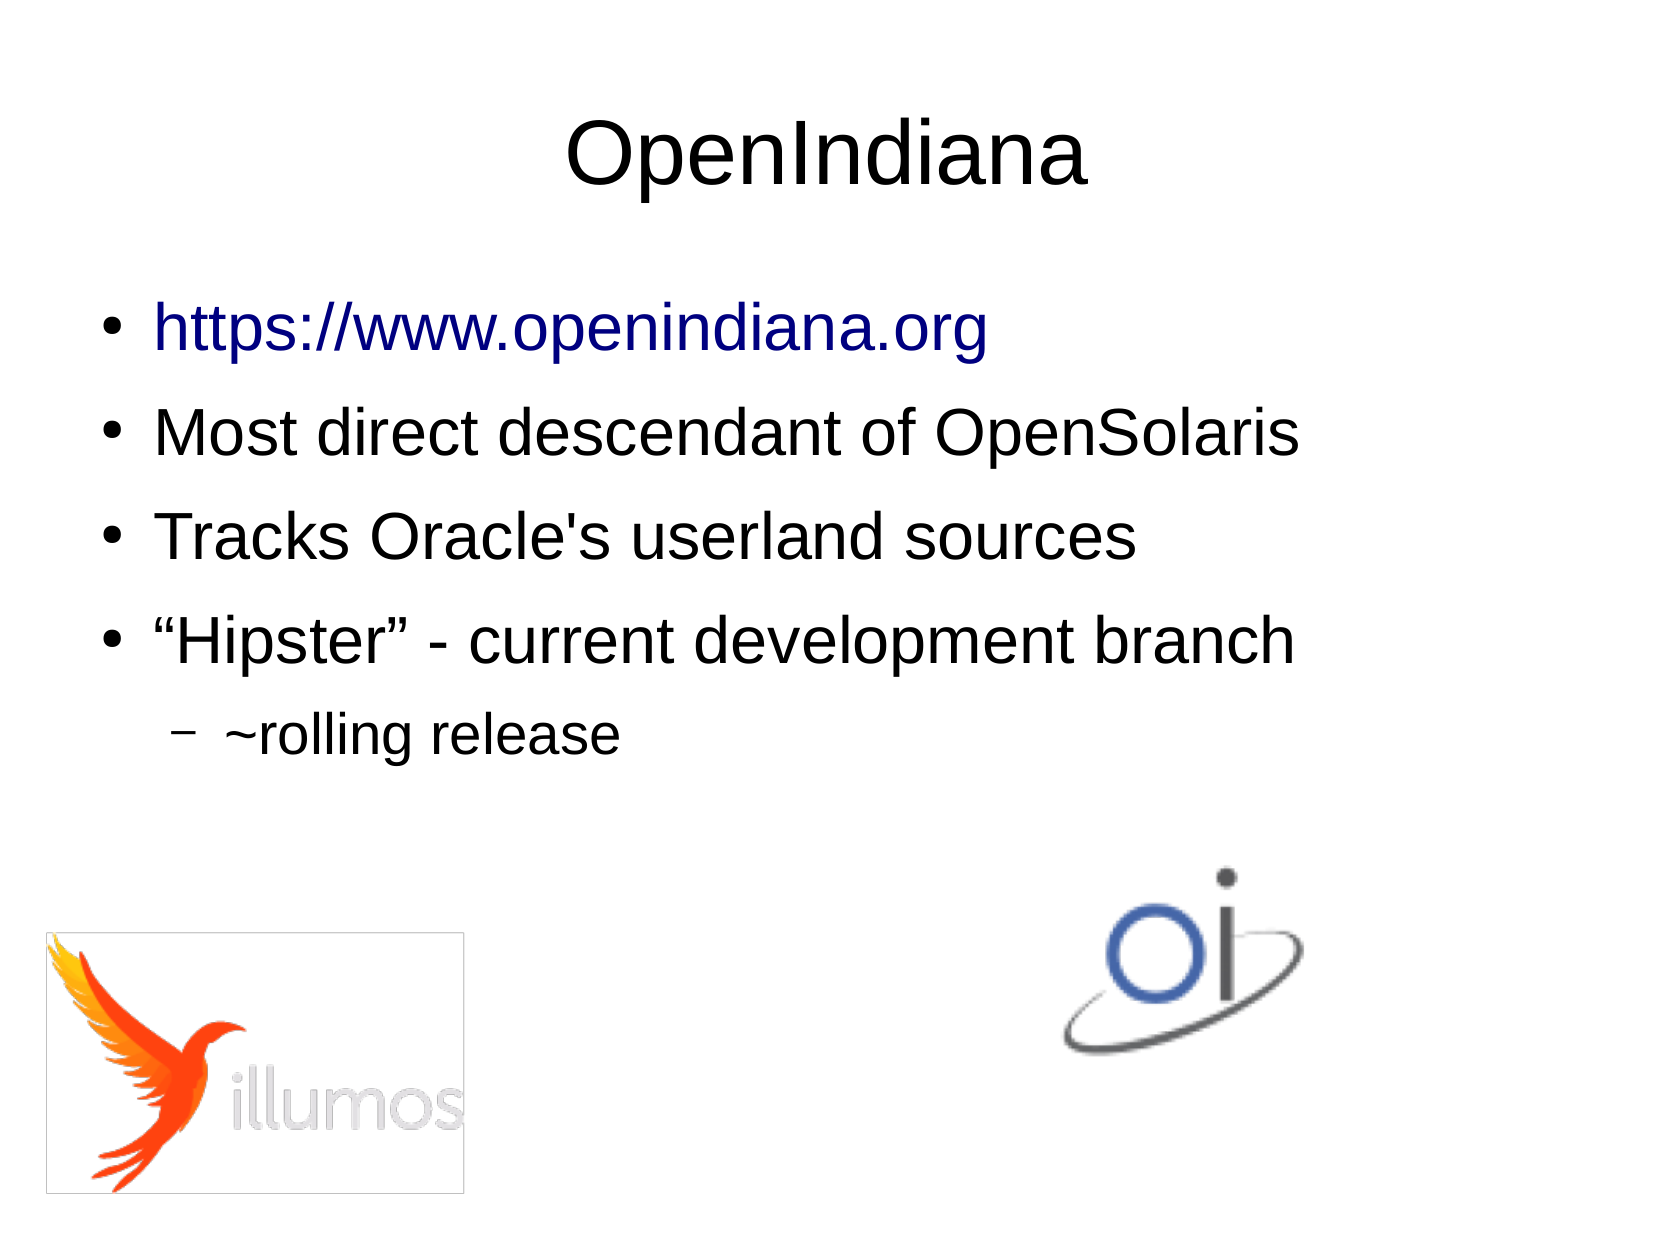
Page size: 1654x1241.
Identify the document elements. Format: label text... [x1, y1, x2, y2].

title OpenIndiana [82, 49, 1571, 257]
picture [0, 886, 511, 1241]
picture [1044, 824, 1321, 1101]
text_box [82, 290, 1571, 1010]
